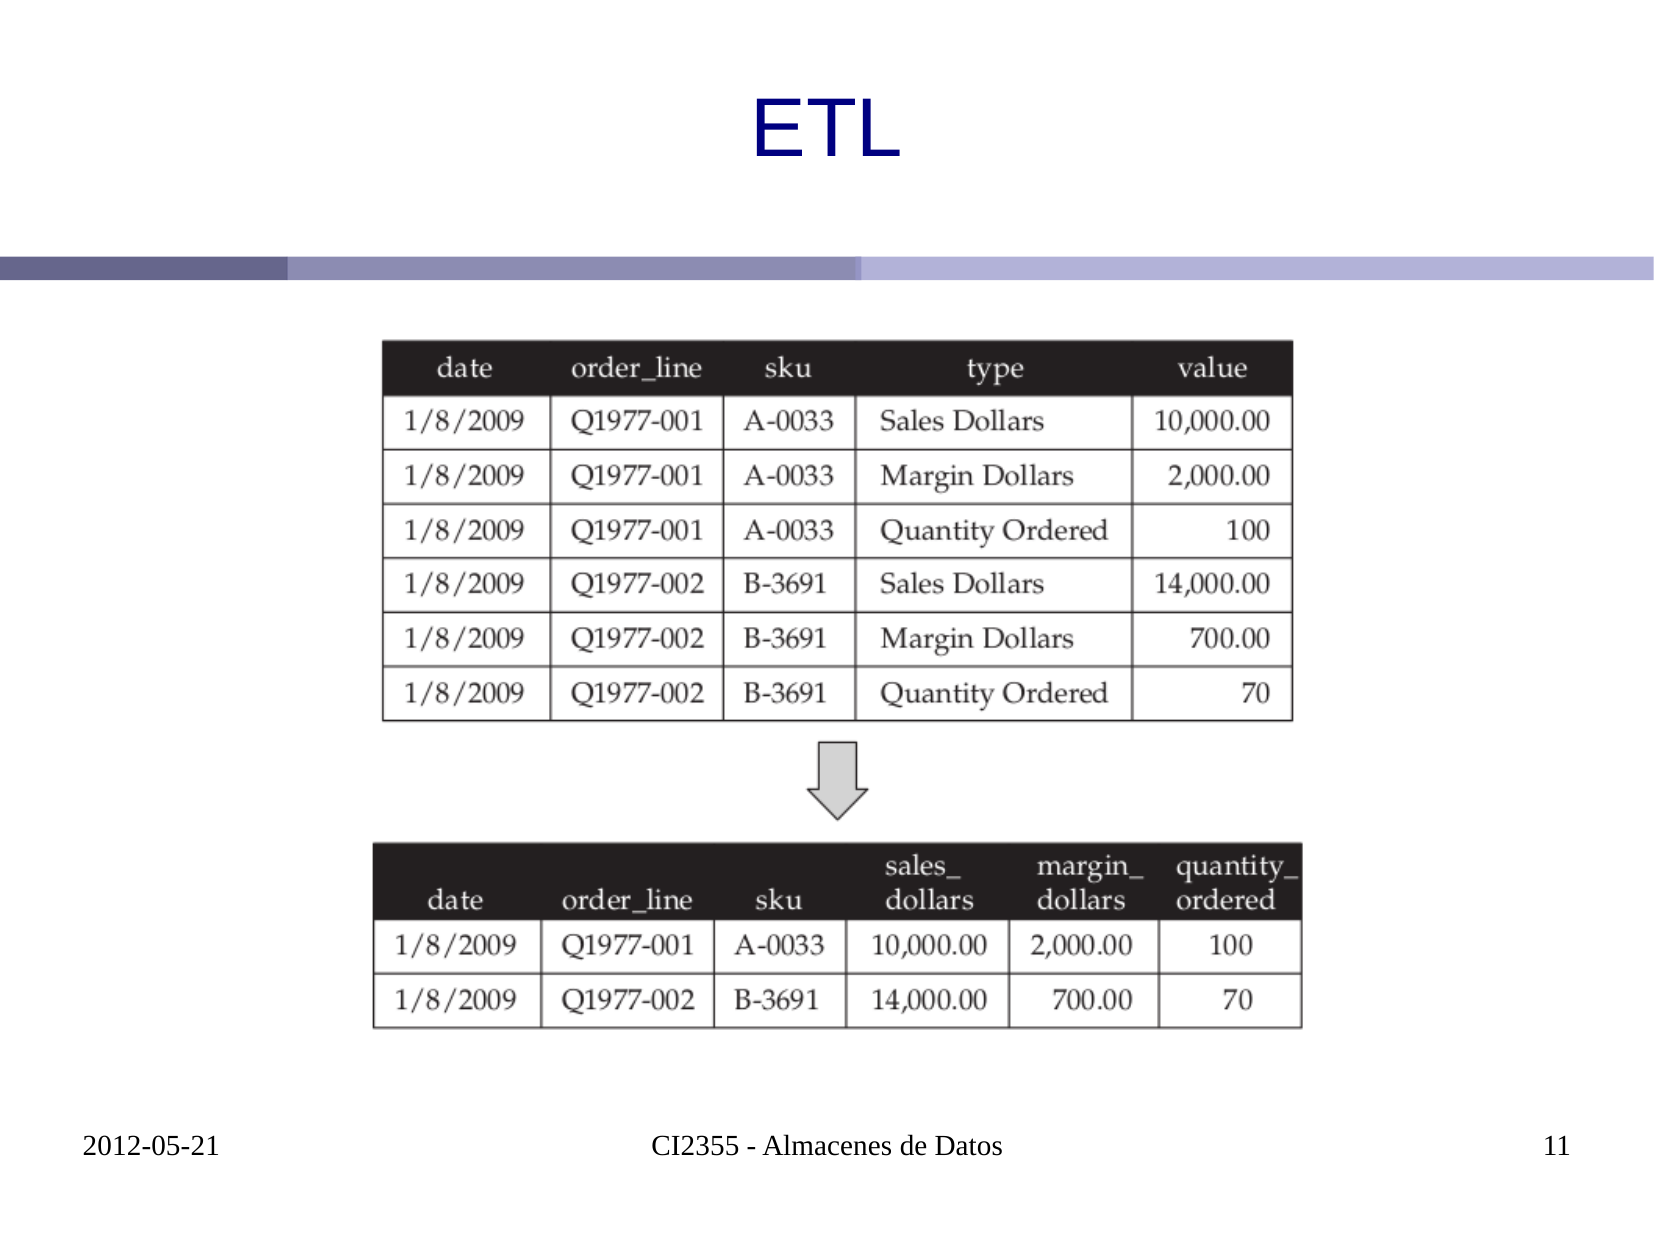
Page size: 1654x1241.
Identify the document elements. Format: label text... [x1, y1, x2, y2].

picture [348, 324, 1317, 1044]
title ETL [0, 0, 1654, 257]
